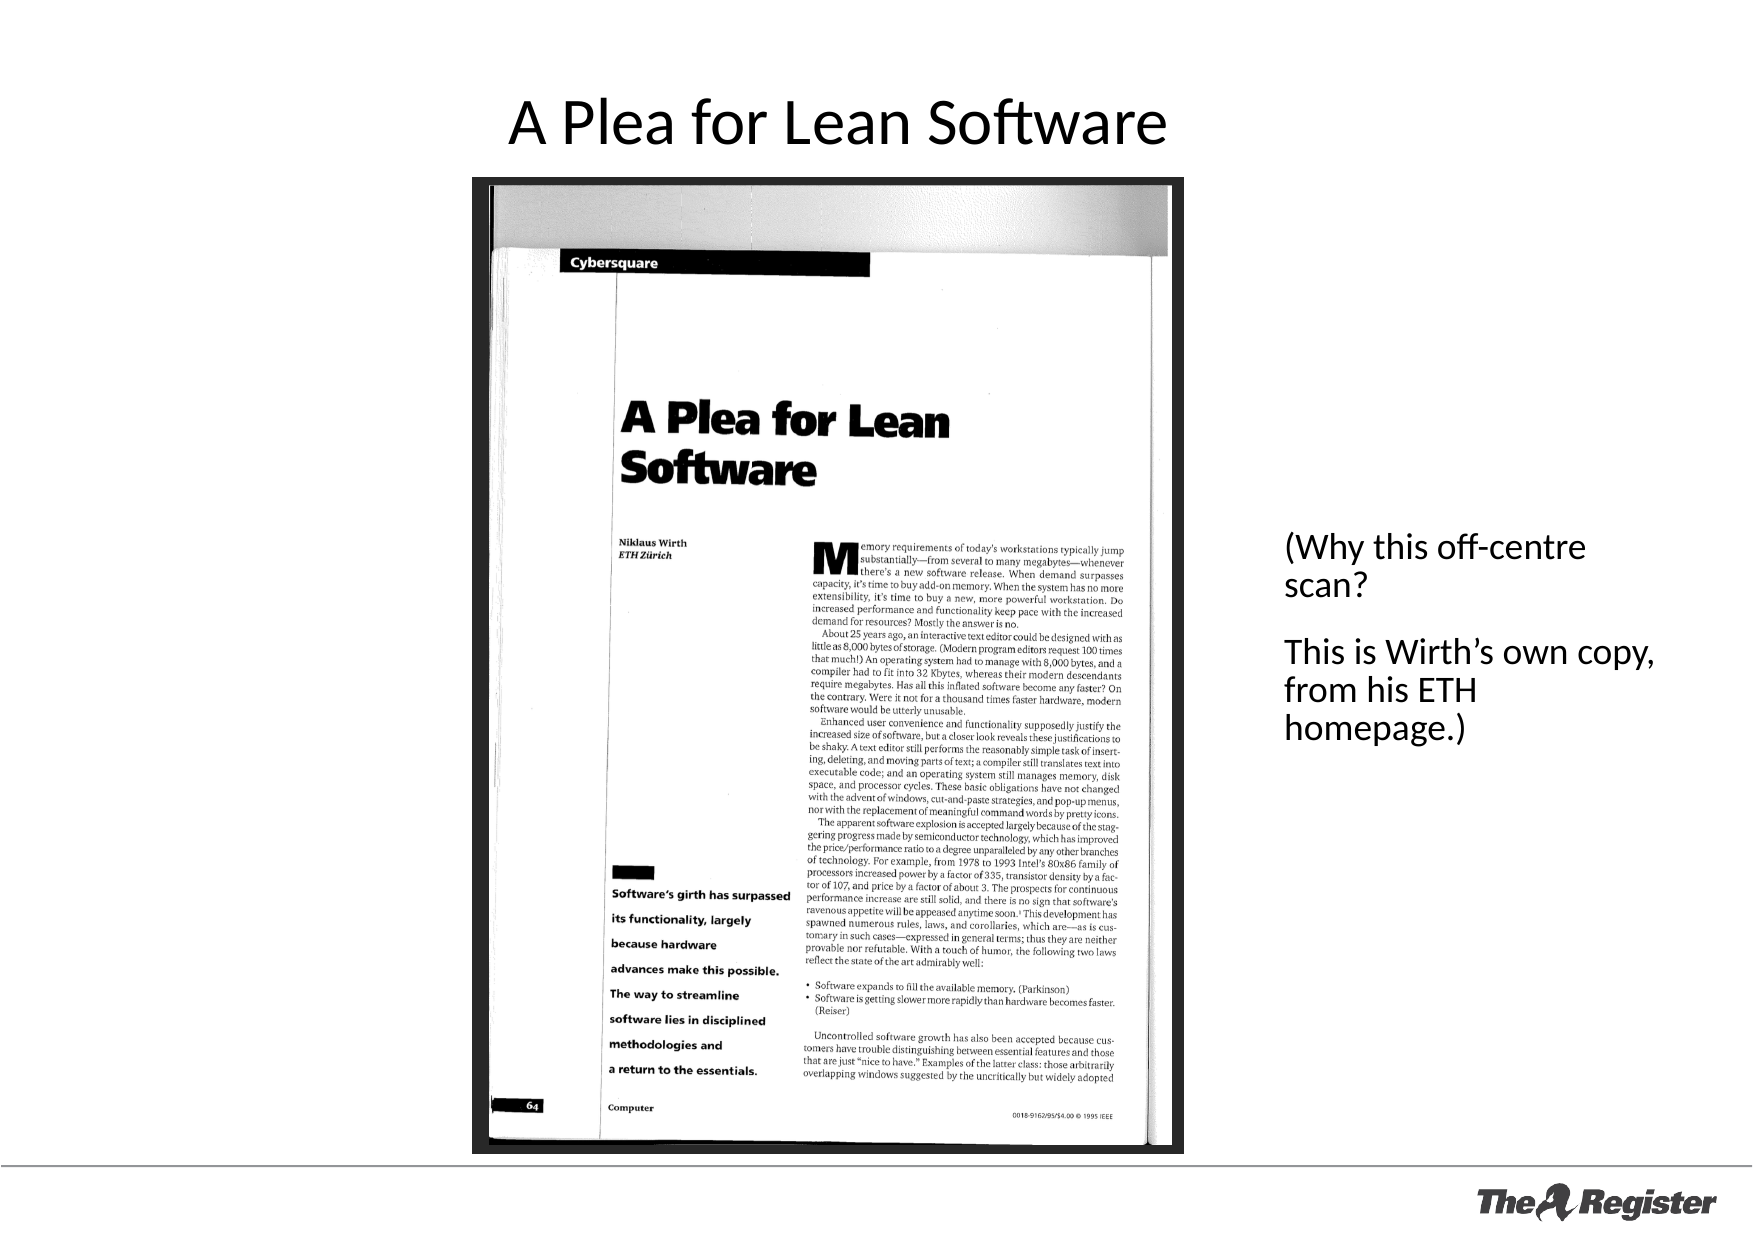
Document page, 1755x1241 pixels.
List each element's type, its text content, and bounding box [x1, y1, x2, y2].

picture [1477, 1183, 1717, 1222]
list (Why this off-centre scan? This is Wirth’s own copy, from his ETH homepage.) [1213, 531, 1659, 794]
picture [472, 177, 1184, 1154]
title A Plea for Lean Software [72, 38, 1605, 218]
